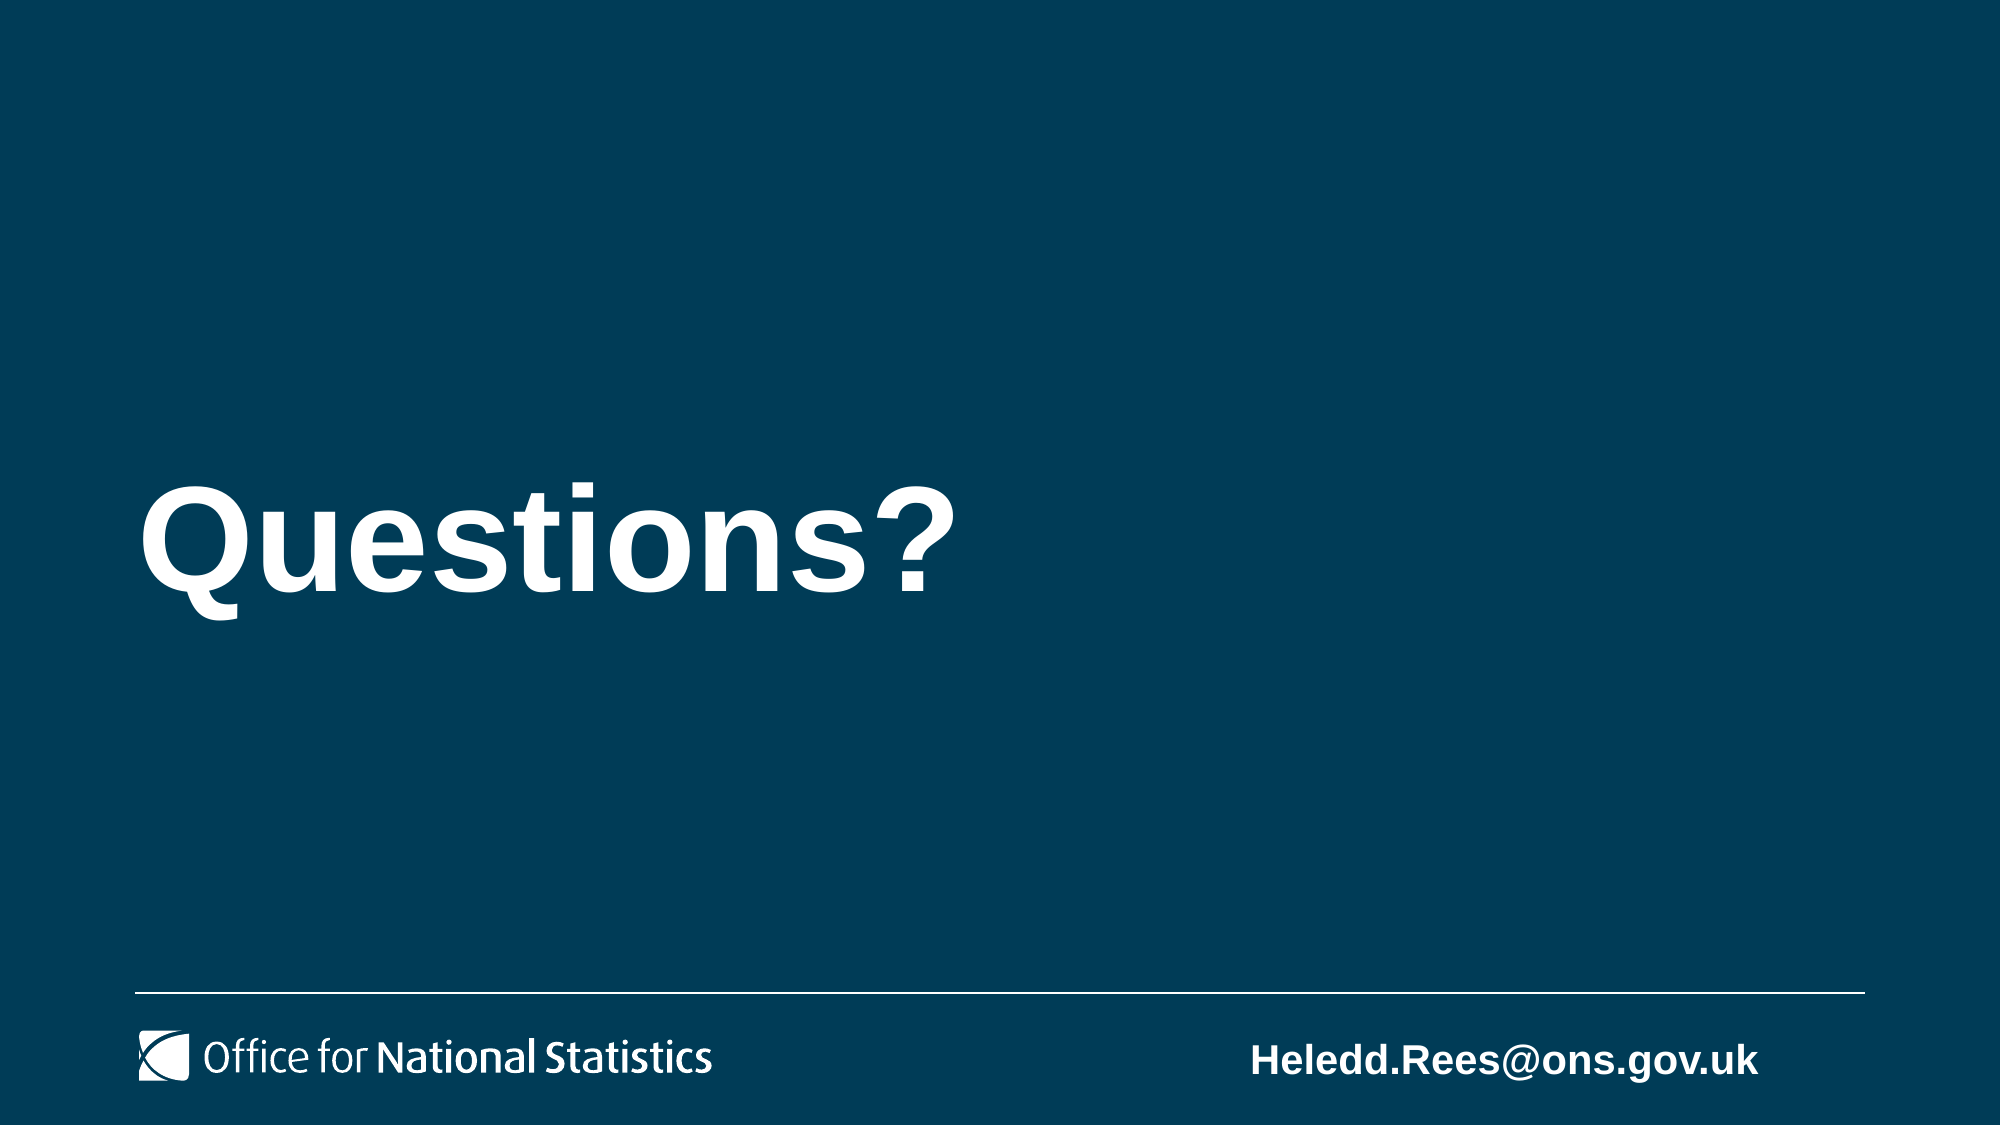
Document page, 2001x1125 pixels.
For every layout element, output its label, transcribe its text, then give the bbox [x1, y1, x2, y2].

text_box Heledd.Rees@ons.gov.uk [1235, 1025, 1866, 1086]
title Questions? [137, 454, 1863, 627]
